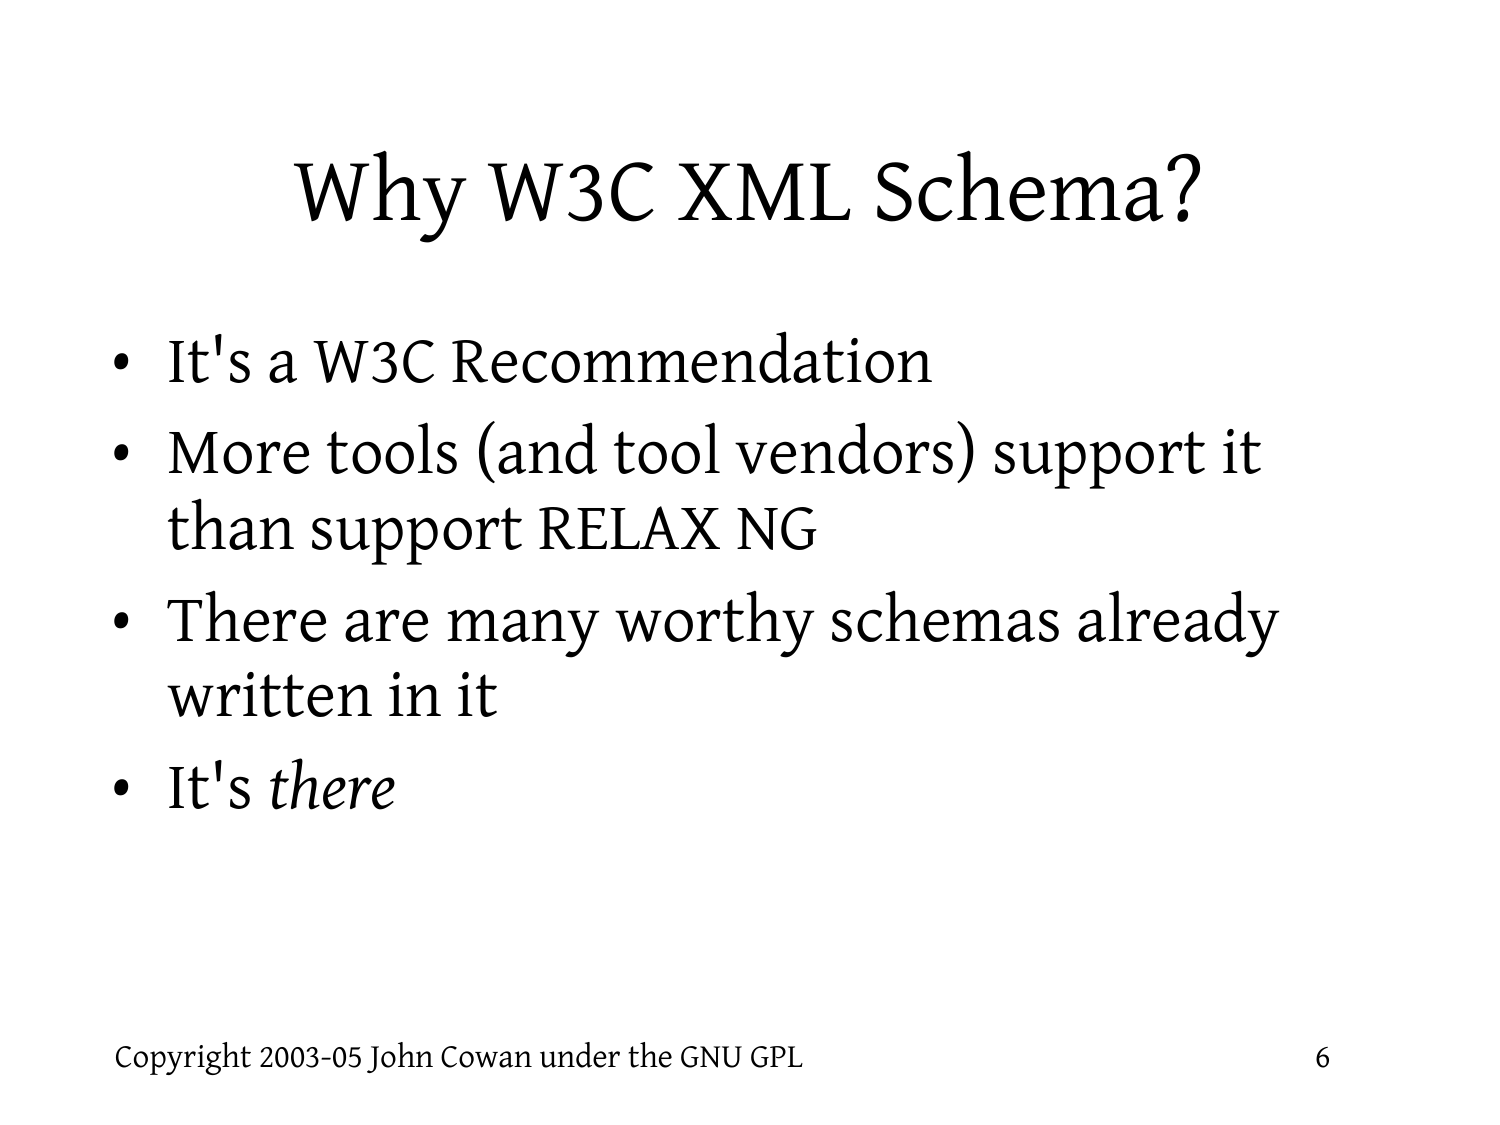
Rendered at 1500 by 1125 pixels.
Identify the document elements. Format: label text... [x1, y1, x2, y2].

list It's a W3C Recommendation More tools (and tool vendors) support it than support RELAX NG There are many worthy schemas already written in it It's there [112, 324, 1387, 1000]
title Why W3C XML Schema? [112, 62, 1387, 324]
